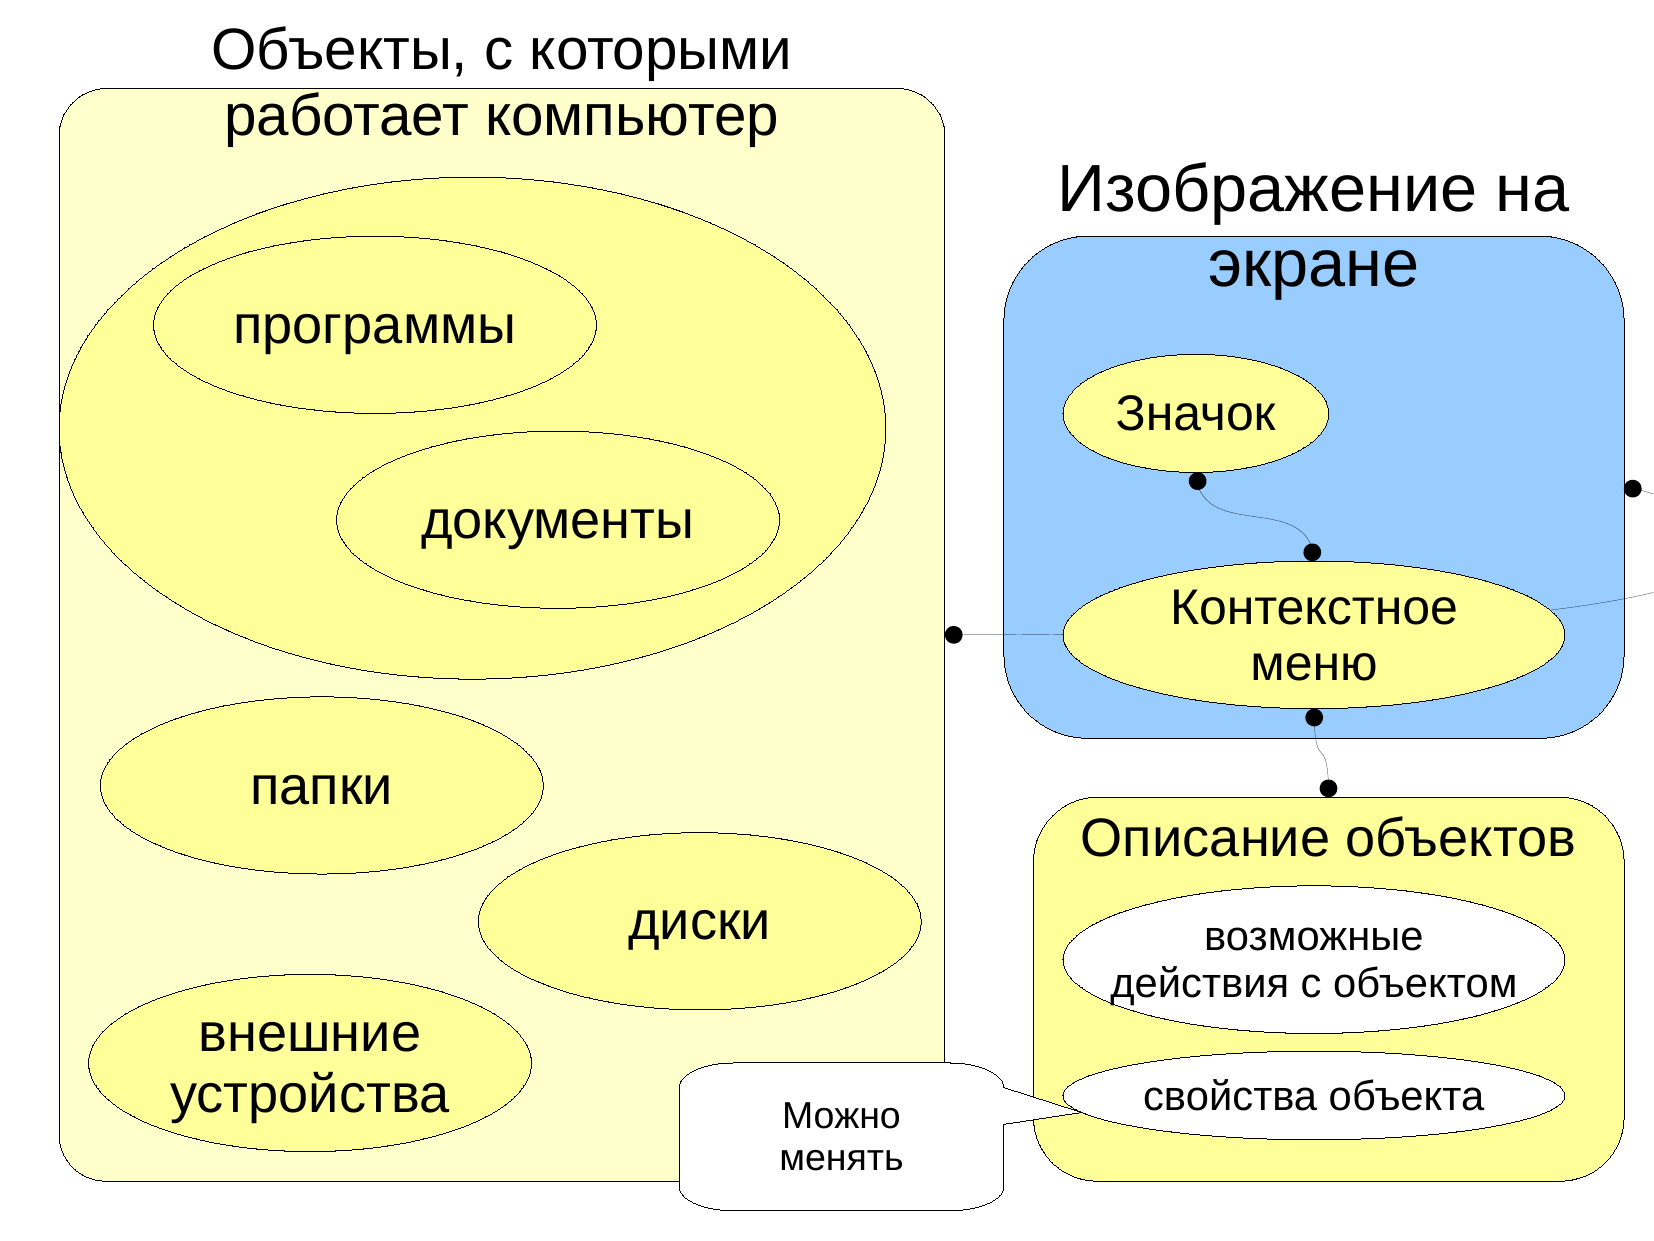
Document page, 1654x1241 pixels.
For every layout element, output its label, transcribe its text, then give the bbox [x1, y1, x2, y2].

text_box возможные действия с объектом [1062, 885, 1565, 1034]
text_box внешние устройства [88, 974, 532, 1152]
text_box Изображение на экране [1003, 236, 1625, 634]
text_box документы [336, 431, 780, 609]
text_box программы [153, 236, 597, 414]
text_box Можно менять [679, 1062, 1082, 1211]
text_box [59, 177, 886, 680]
text_box Значок [1062, 354, 1329, 473]
text_box Контекстное меню [1062, 561, 1565, 709]
text_box свойства объекта [1062, 1051, 1565, 1140]
text_box Изображение на экране [1003, 635, 1315, 739]
text_box Описание объектов [1033, 797, 1625, 1182]
text_box Изображение на экране [1315, 599, 1625, 739]
text_box папки [100, 696, 544, 875]
text_box диски [478, 832, 922, 1010]
text_box Объекты, с которыми работает компьютер [59, 88, 945, 1182]
